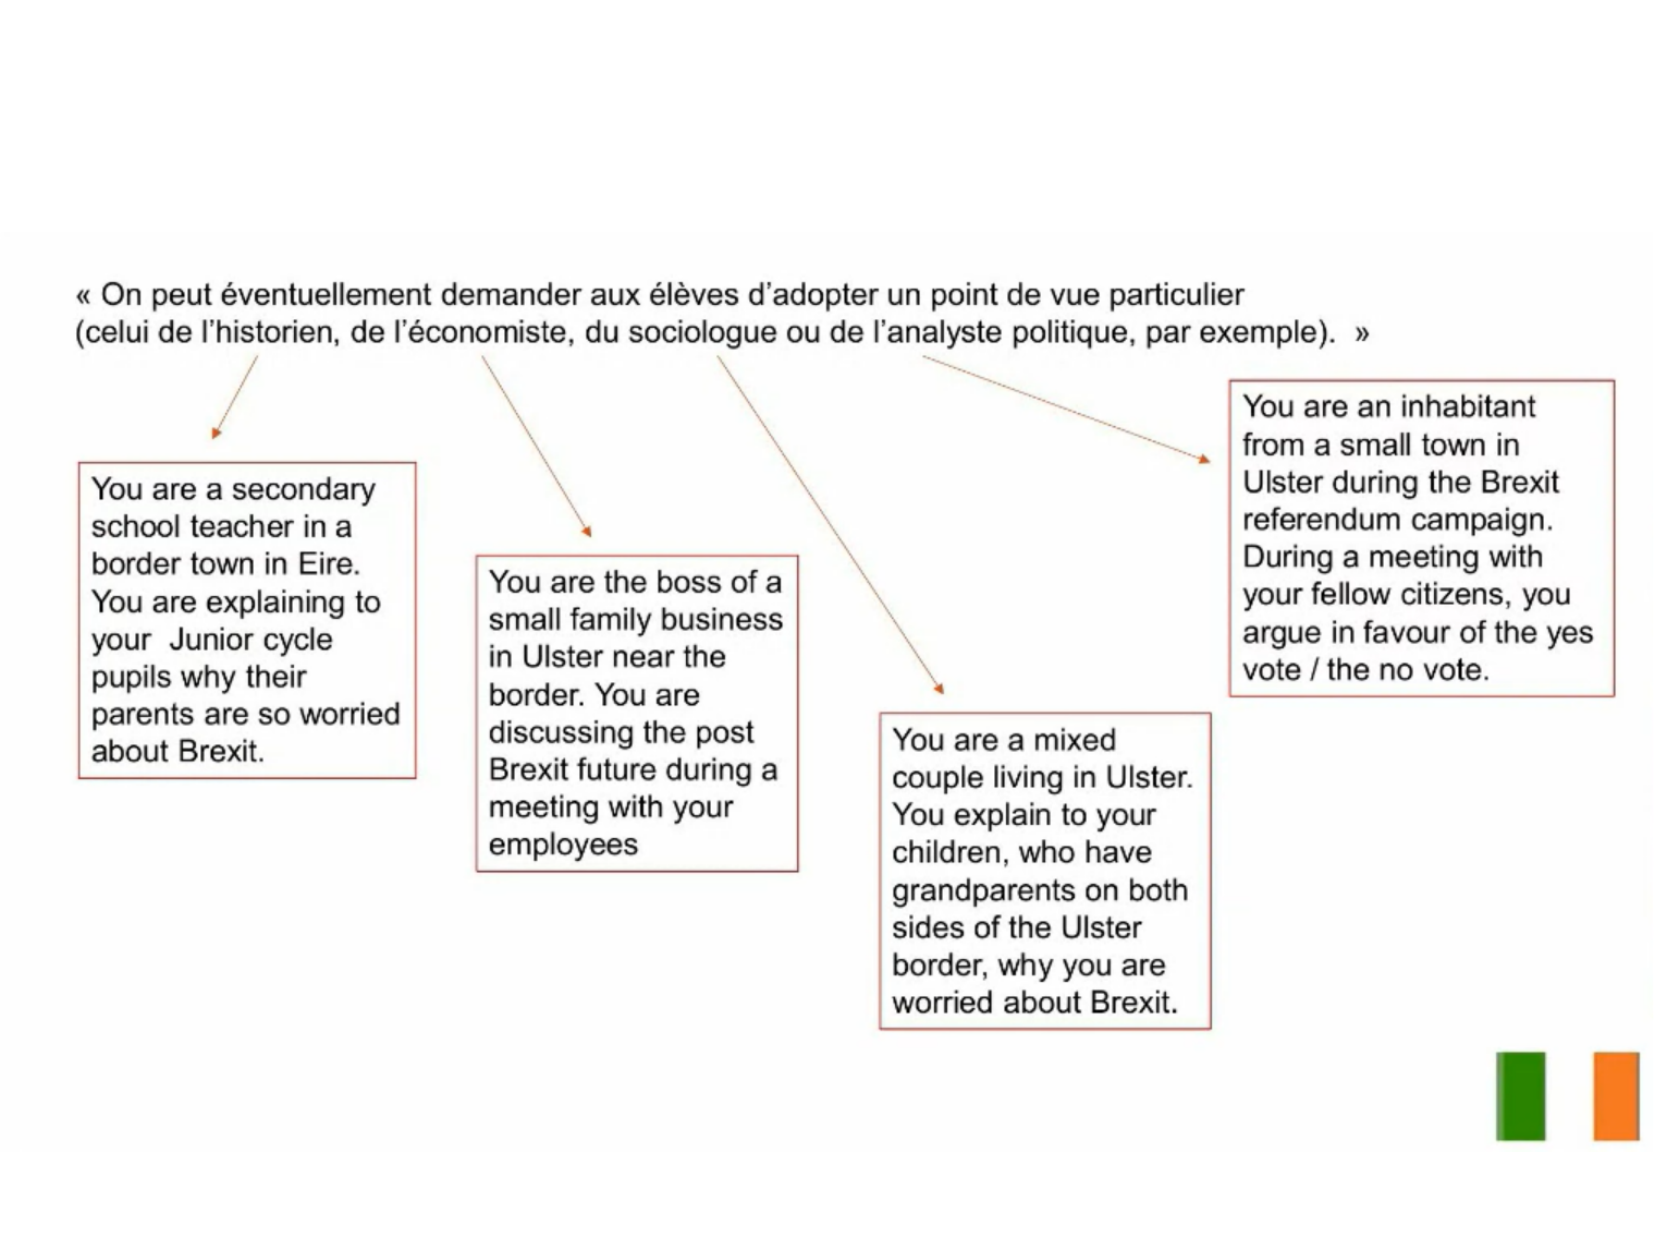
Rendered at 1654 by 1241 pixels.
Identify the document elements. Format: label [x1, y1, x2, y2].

picture [0, 232, 1654, 1152]
